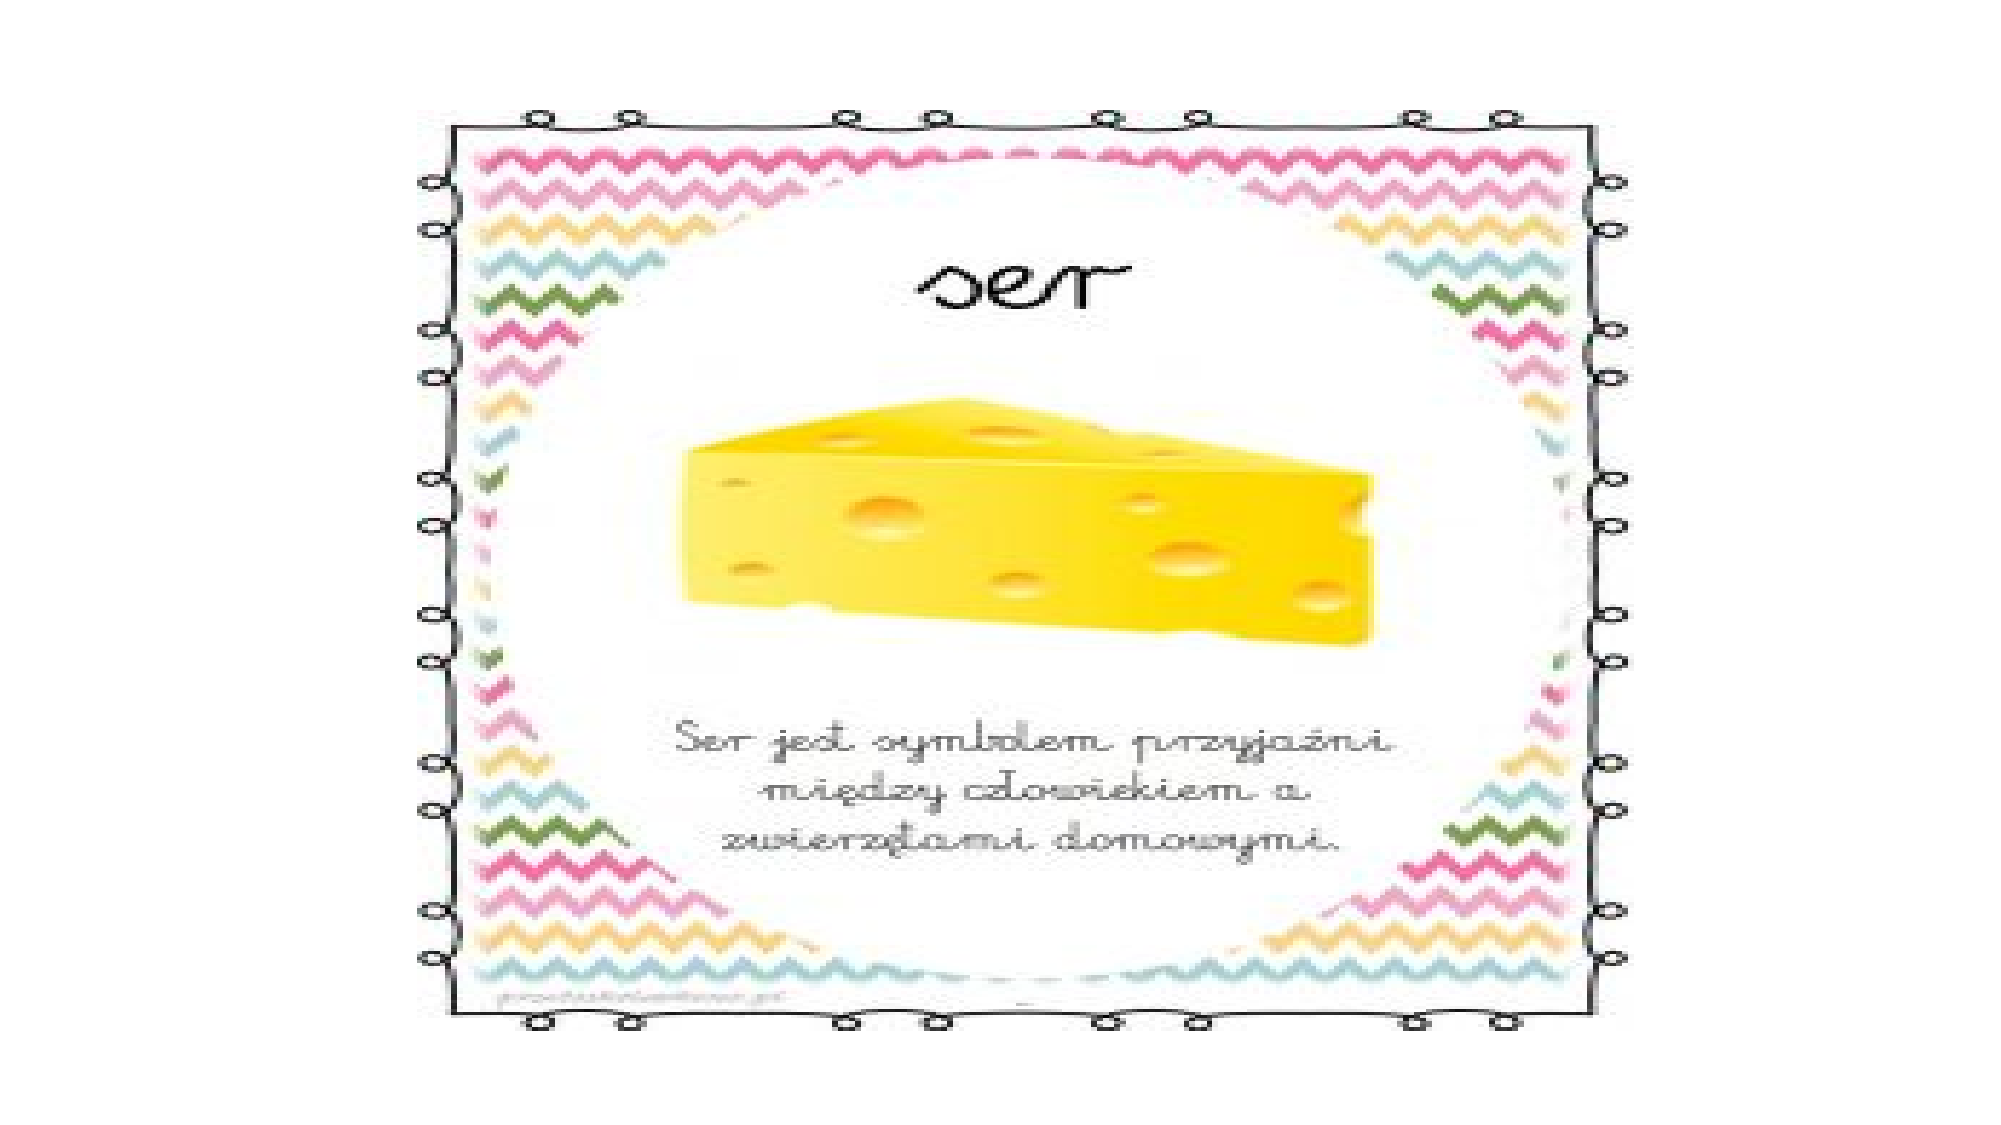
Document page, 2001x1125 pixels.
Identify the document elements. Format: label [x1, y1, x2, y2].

picture [417, 110, 1634, 1032]
